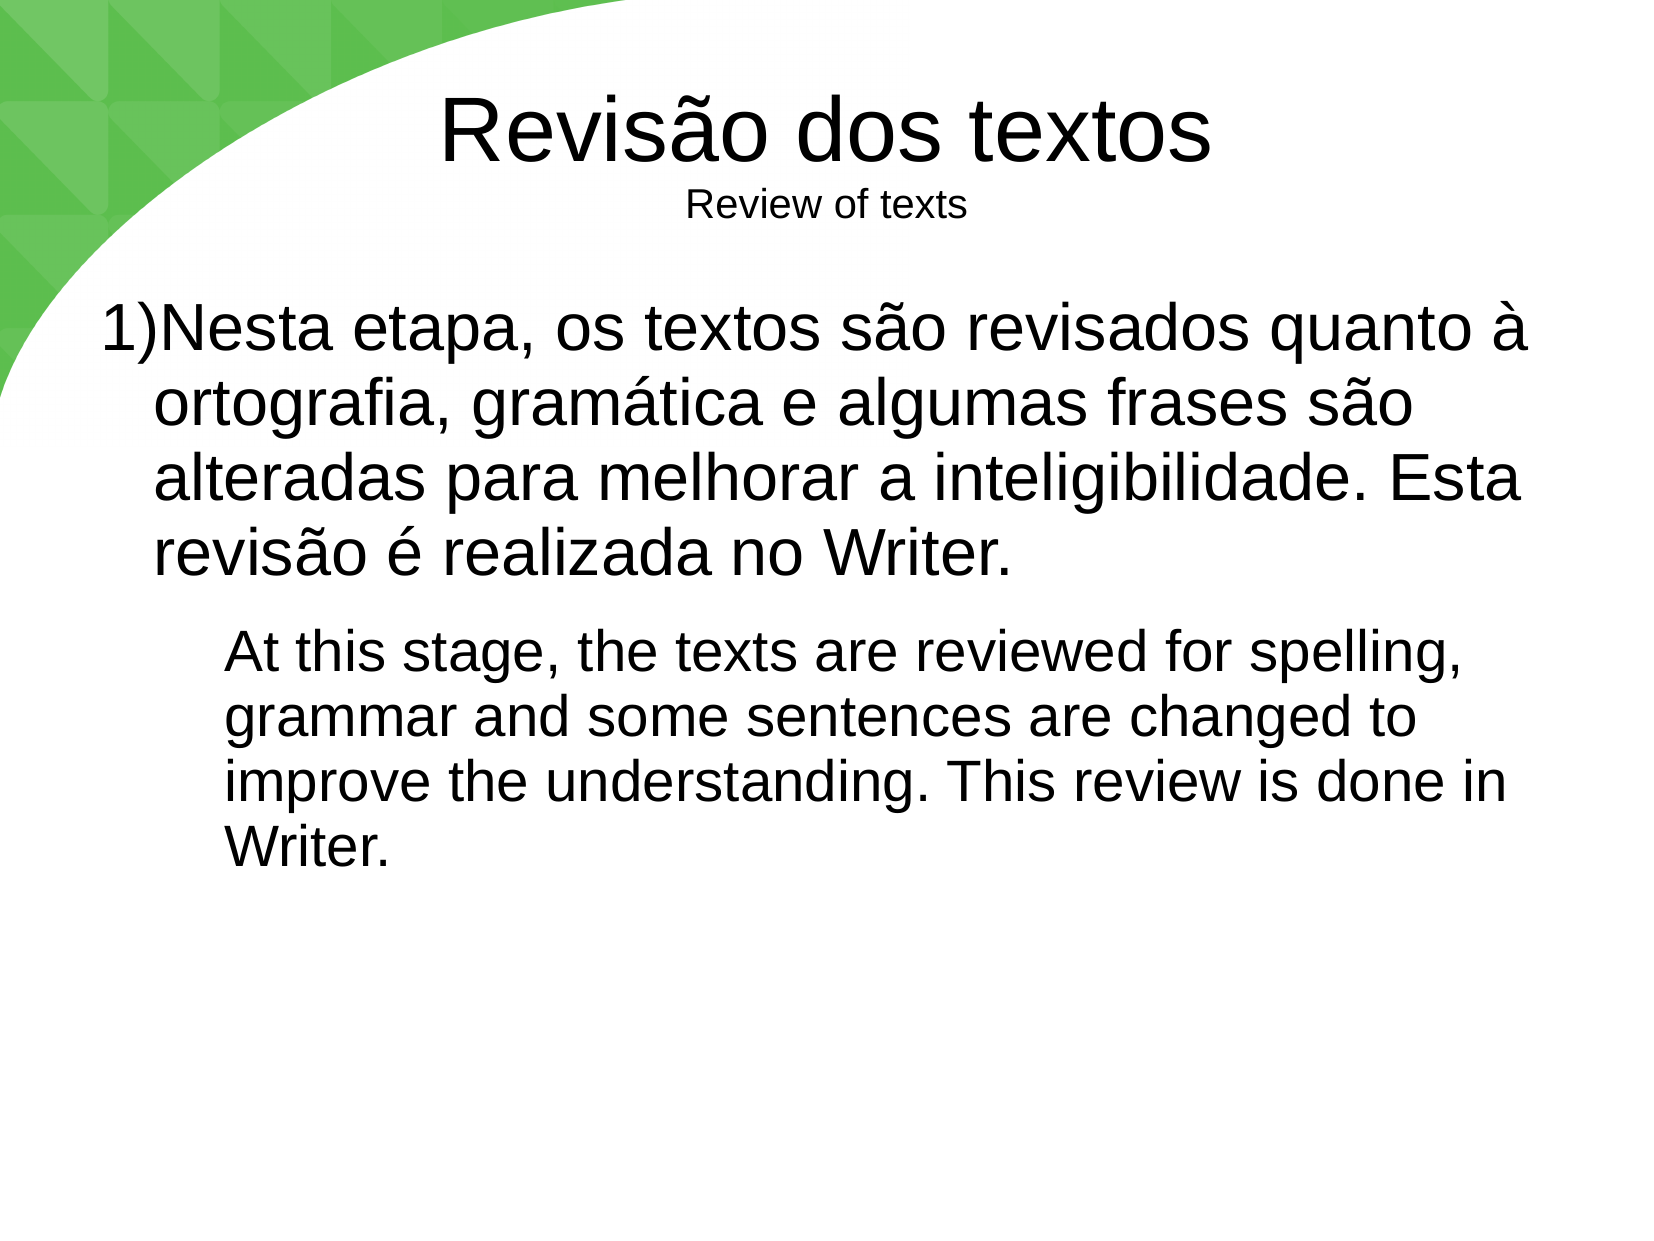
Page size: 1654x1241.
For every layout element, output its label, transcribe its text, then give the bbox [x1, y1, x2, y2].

title Revisão dos textos Review of texts [82, 49, 1571, 257]
list Nesta etapa, os textos são revisados quanto à ortografia, gramática e algumas frases são alteradas para melhorar a inteligibilidade. Esta revisão é realizada no Writer. At this stage, the texts are reviewed for spelling, grammar and some sentences are changed to improve the understanding. This review is done in Writer. [82, 290, 1571, 1109]
